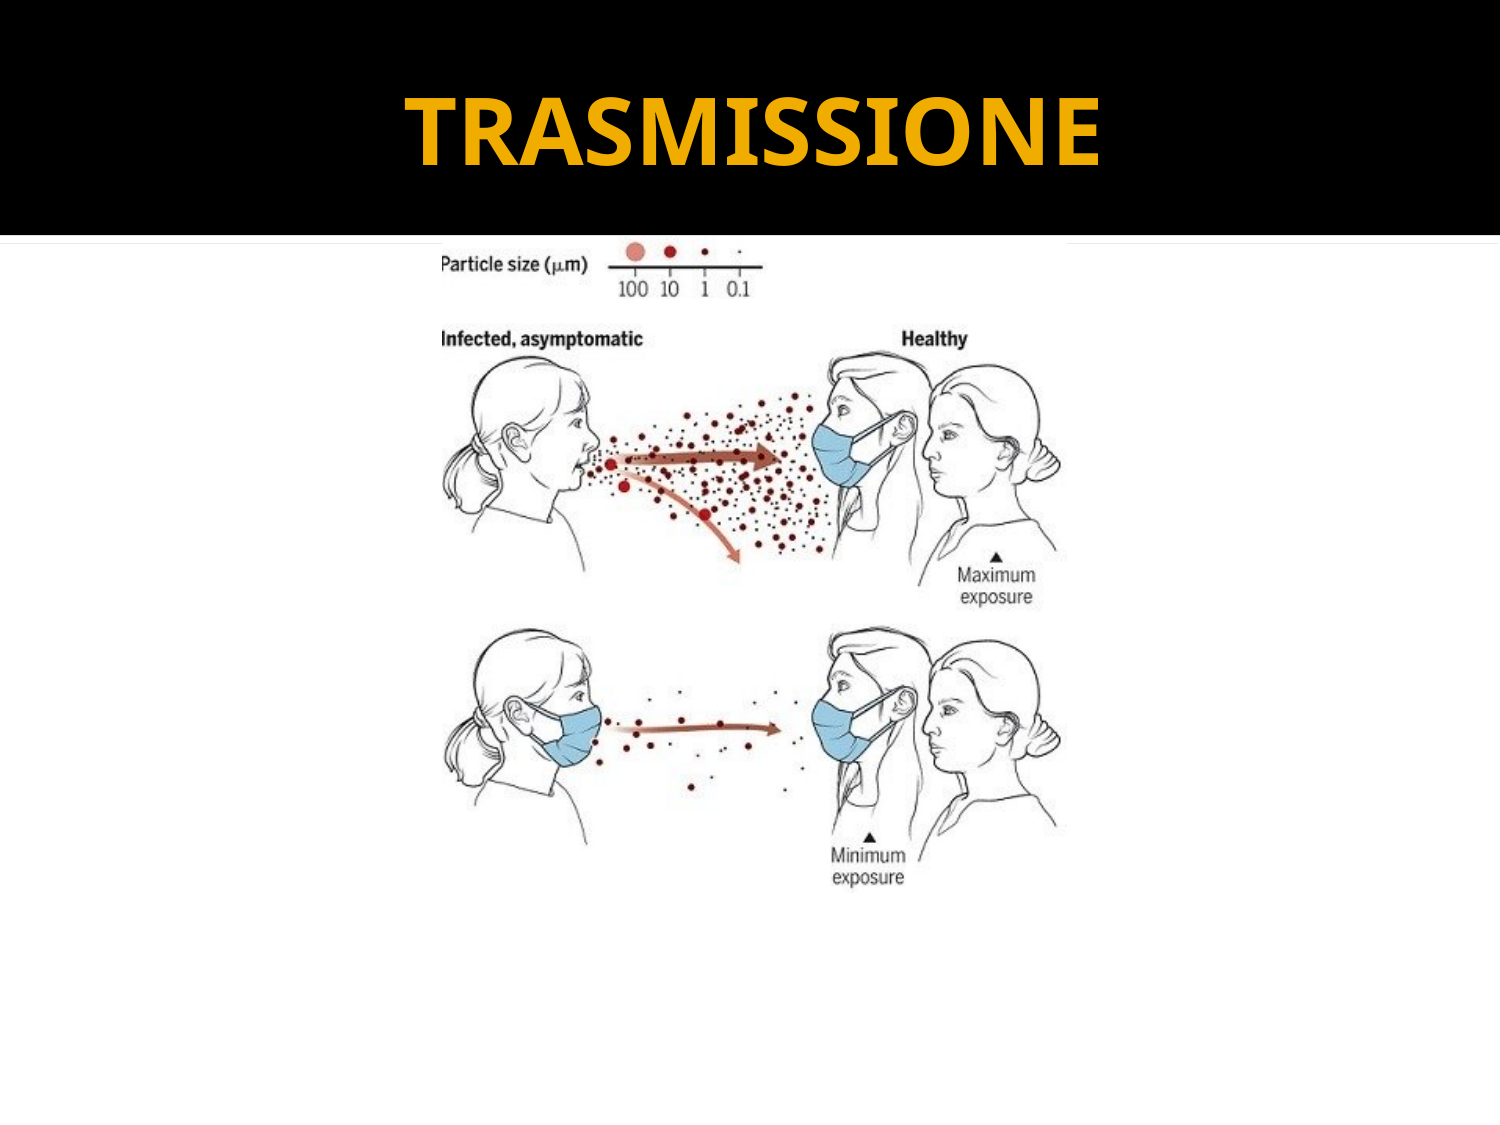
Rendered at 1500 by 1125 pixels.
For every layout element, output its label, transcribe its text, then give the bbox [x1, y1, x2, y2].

picture [442, 236, 1067, 893]
title TRASMISSIONE [75, 25, 1425, 231]
